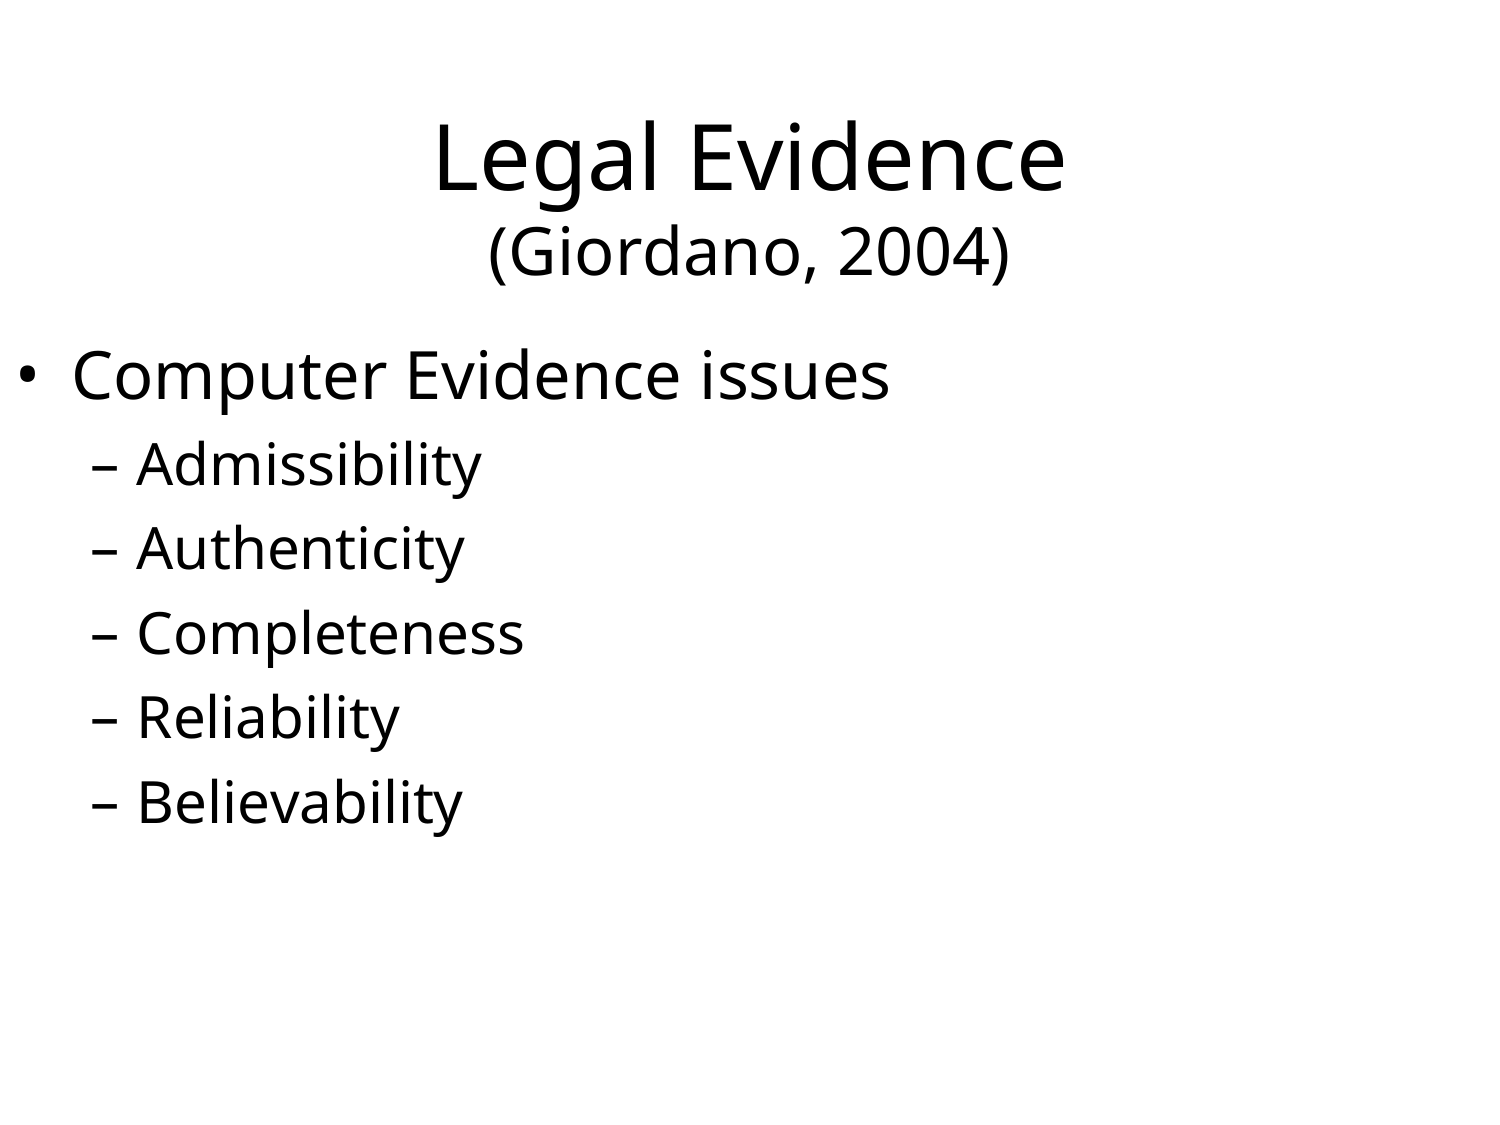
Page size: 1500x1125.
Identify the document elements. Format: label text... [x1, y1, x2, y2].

title Legal Evidence (Giordano, 2004) [112, 91, 1388, 297]
list Computer Evidence issues Admissibility Authenticity Completeness Reliability Believability [0, 324, 1500, 1125]
